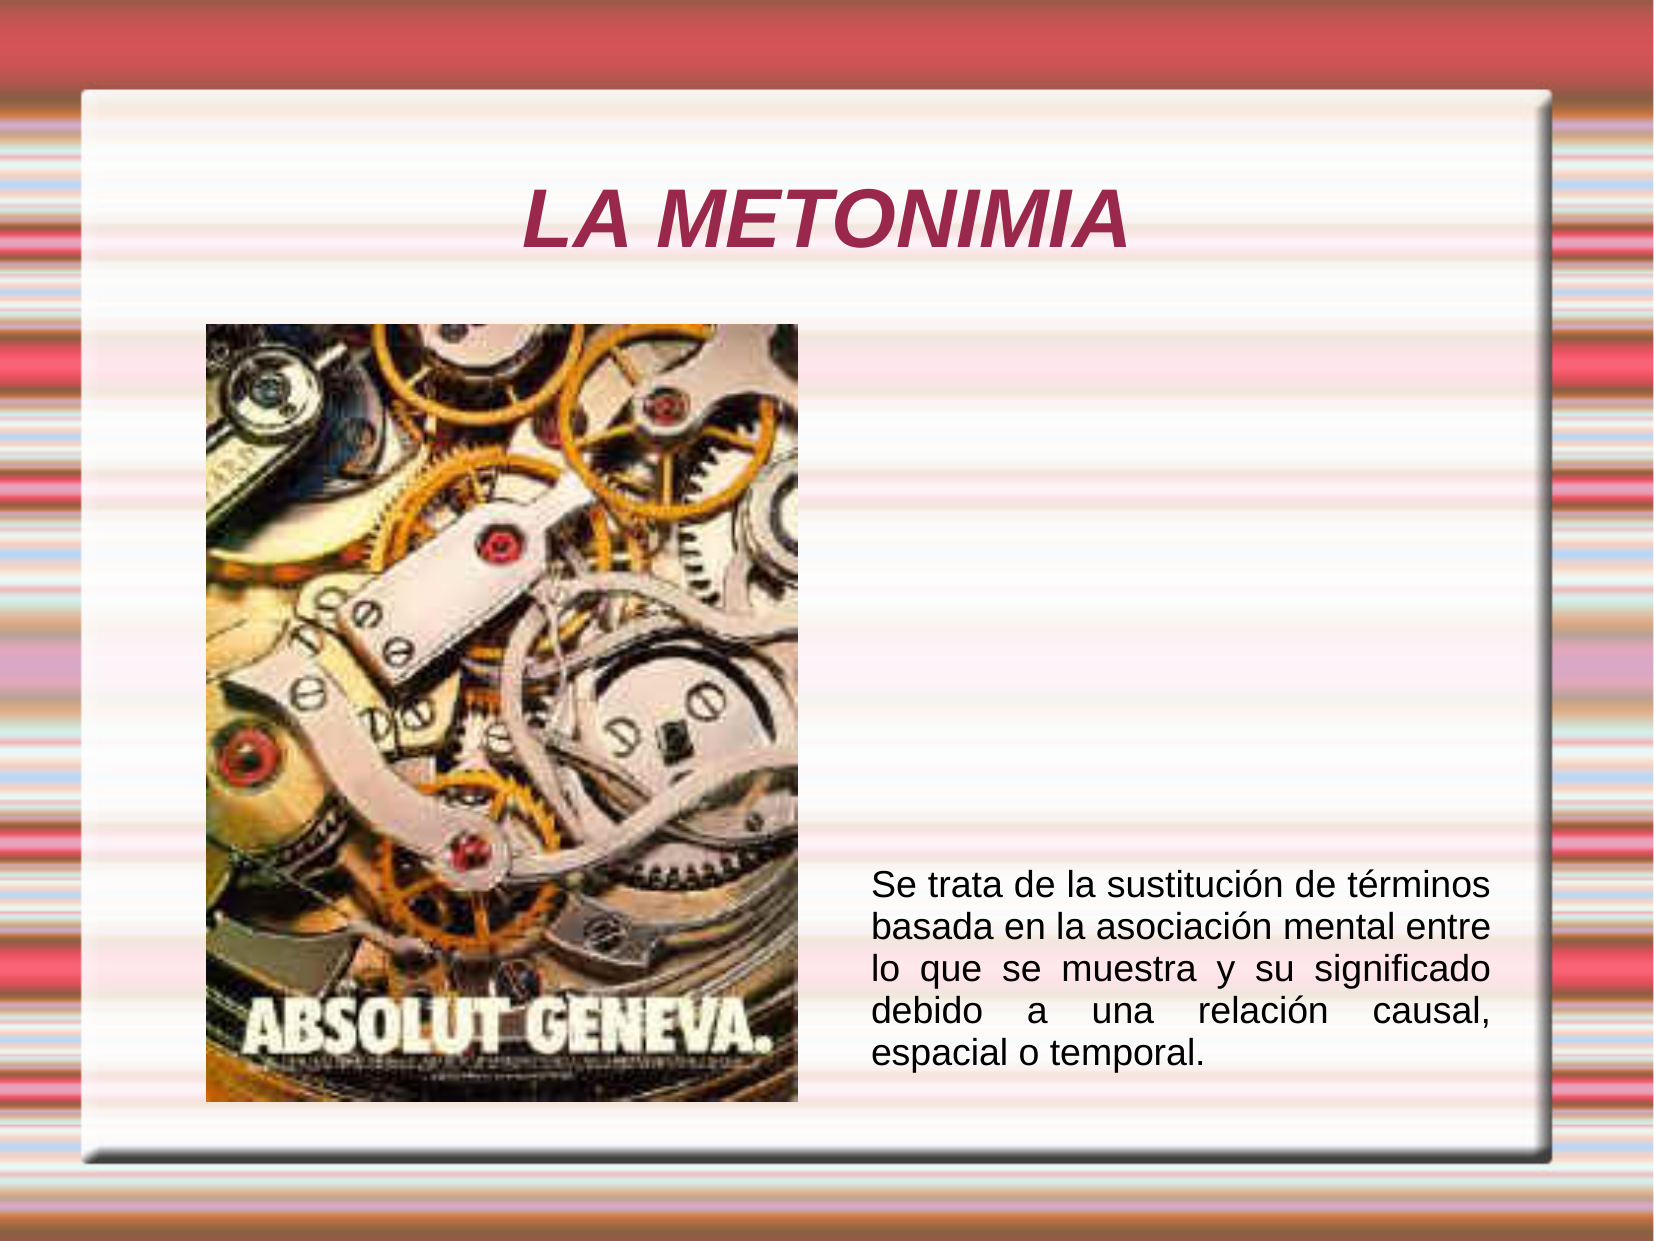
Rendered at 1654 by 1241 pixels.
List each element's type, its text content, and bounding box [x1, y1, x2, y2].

text_box Se trata de la sustitución de términos basada en la asociación mental entre lo que se muestra y su significado debido a una relación causal, espacial o temporal. [856, 856, 1506, 1082]
picture [0, 0, 1654, 1241]
title LA METONIMIA [121, 122, 1534, 315]
